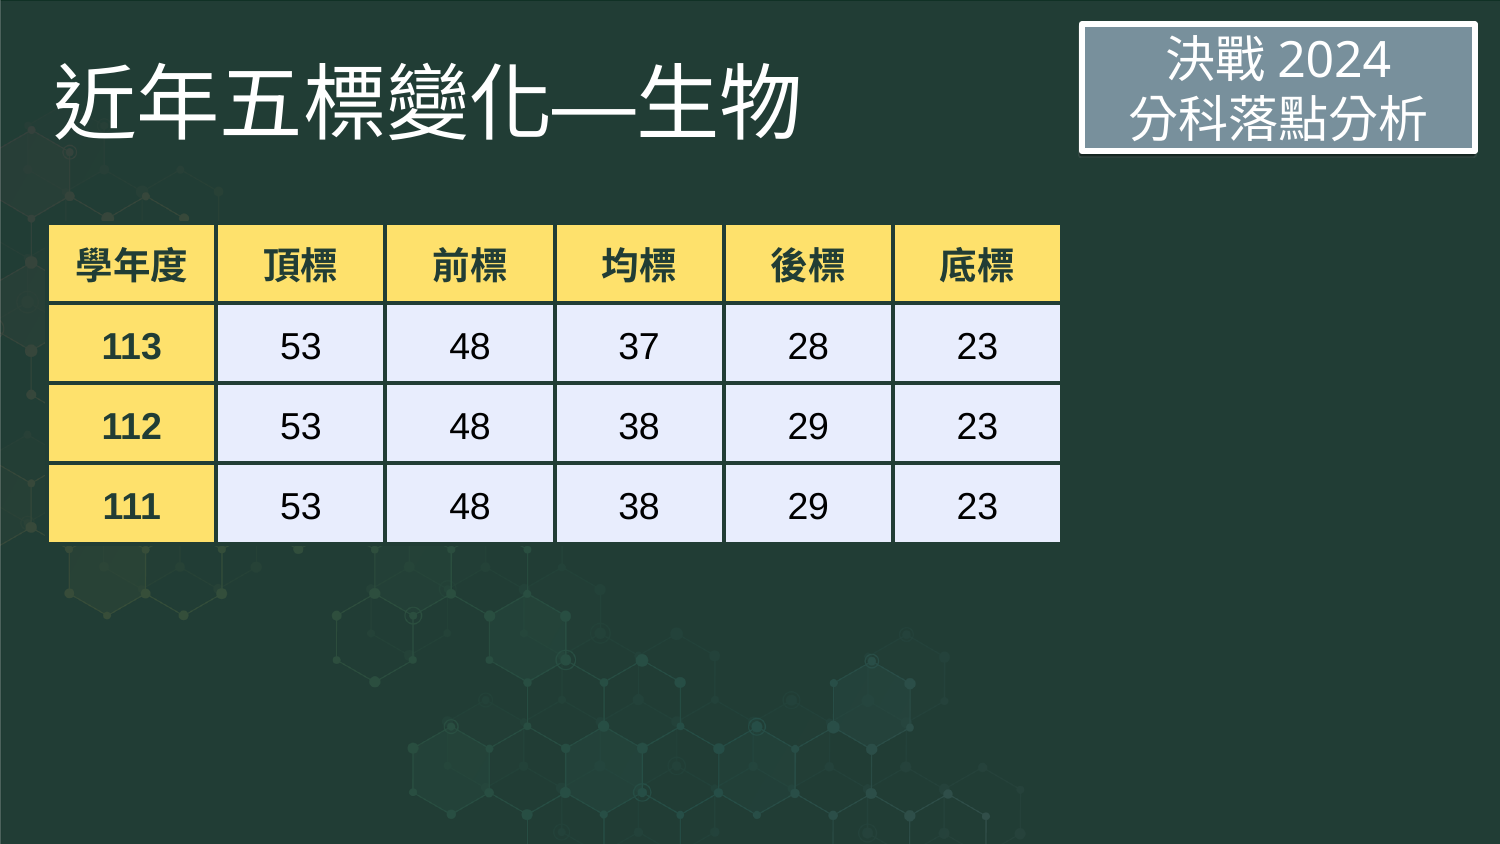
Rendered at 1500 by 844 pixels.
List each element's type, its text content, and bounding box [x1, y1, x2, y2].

table_cell 28 [726, 305, 891, 381]
picture [0, 0, 1500, 844]
table_cell 23 [895, 305, 1060, 381]
table_cell 111 [49, 465, 214, 542]
text_box 決戰2024 分科落點分析 [1081, 24, 1475, 151]
title 近年五標變化—生物 [38, 35, 1437, 178]
table_cell 29 [726, 385, 891, 461]
table_header 頂標 [218, 225, 383, 301]
table_header 學年度 [49, 225, 214, 301]
table_header 均標 [557, 225, 722, 301]
table_header 底標 [895, 225, 1060, 301]
table_cell 48 [387, 305, 553, 381]
table_cell 48 [387, 385, 553, 461]
table_header 後標 [726, 225, 891, 301]
table_cell 29 [726, 465, 891, 542]
table_cell 53 [218, 385, 383, 461]
table_cell 112 [49, 385, 214, 461]
table_cell 53 [218, 465, 383, 542]
table_cell 38 [557, 385, 722, 461]
table_cell 23 [895, 385, 1060, 461]
table_header 前標 [387, 225, 553, 301]
table_cell 48 [387, 465, 553, 542]
table_cell 23 [895, 465, 1060, 542]
table_cell 38 [557, 465, 722, 542]
table_cell 53 [218, 305, 383, 381]
table_cell 37 [557, 305, 722, 381]
table_cell 113 [49, 305, 214, 381]
